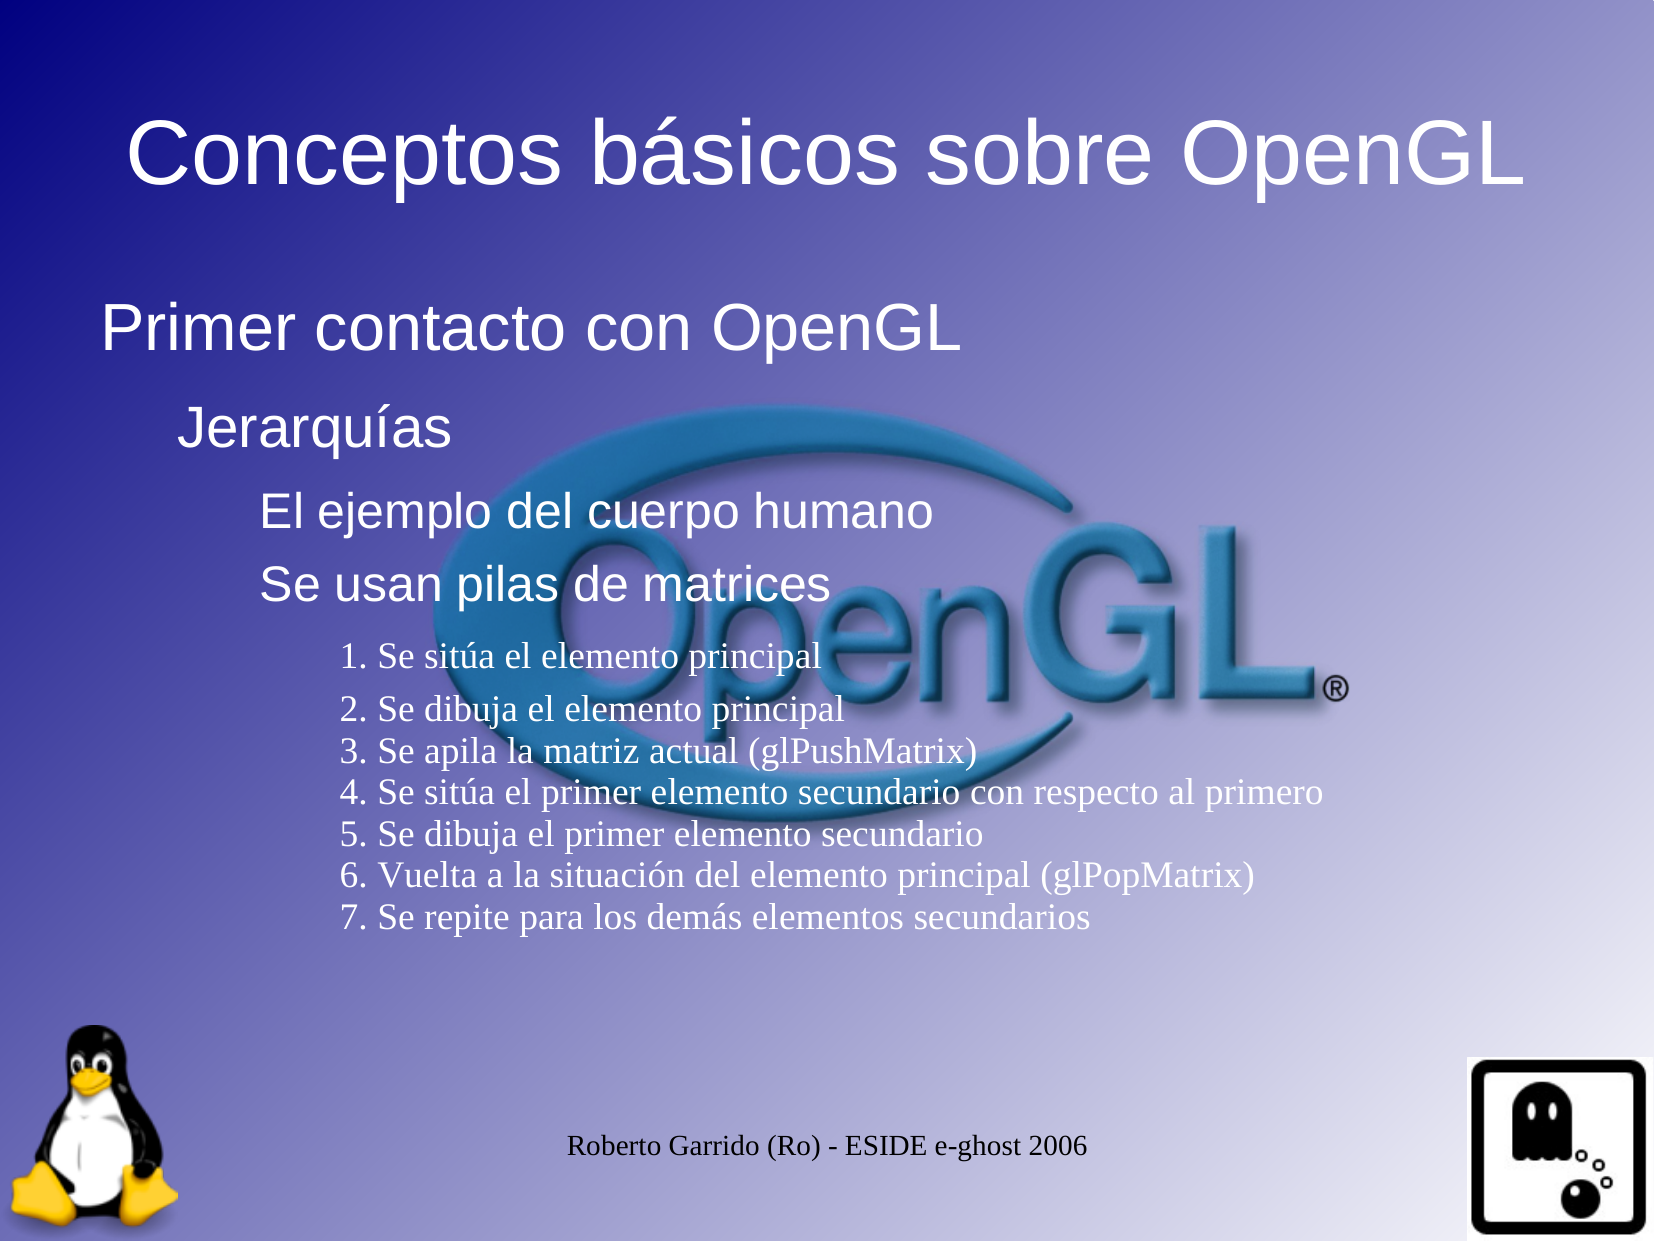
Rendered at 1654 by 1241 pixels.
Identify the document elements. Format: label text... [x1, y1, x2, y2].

list Primer contacto con OpenGL Jerarquías El ejemplo del cuerpo humano Se usan pilas de matrices [82, 290, 1571, 1109]
title Conceptos básicos sobre OpenGL [82, 49, 1571, 257]
text_box 1. Se sitúa el elemento principal 2. Se dibuja el elemento principal 3. Se apila la matriz actual (glPushMatrix) 4. Se sitúa el primer elemento secundario con respecto al primero 5. Se dibuja el primer elemento secundario 6. Vuelta a la situación del elemento principal (glPopMatrix) 7. Se repite para los demás elementos secundarios [324, 627, 1506, 945]
picture [1467, 1057, 1654, 1241]
picture [0, 1025, 178, 1241]
